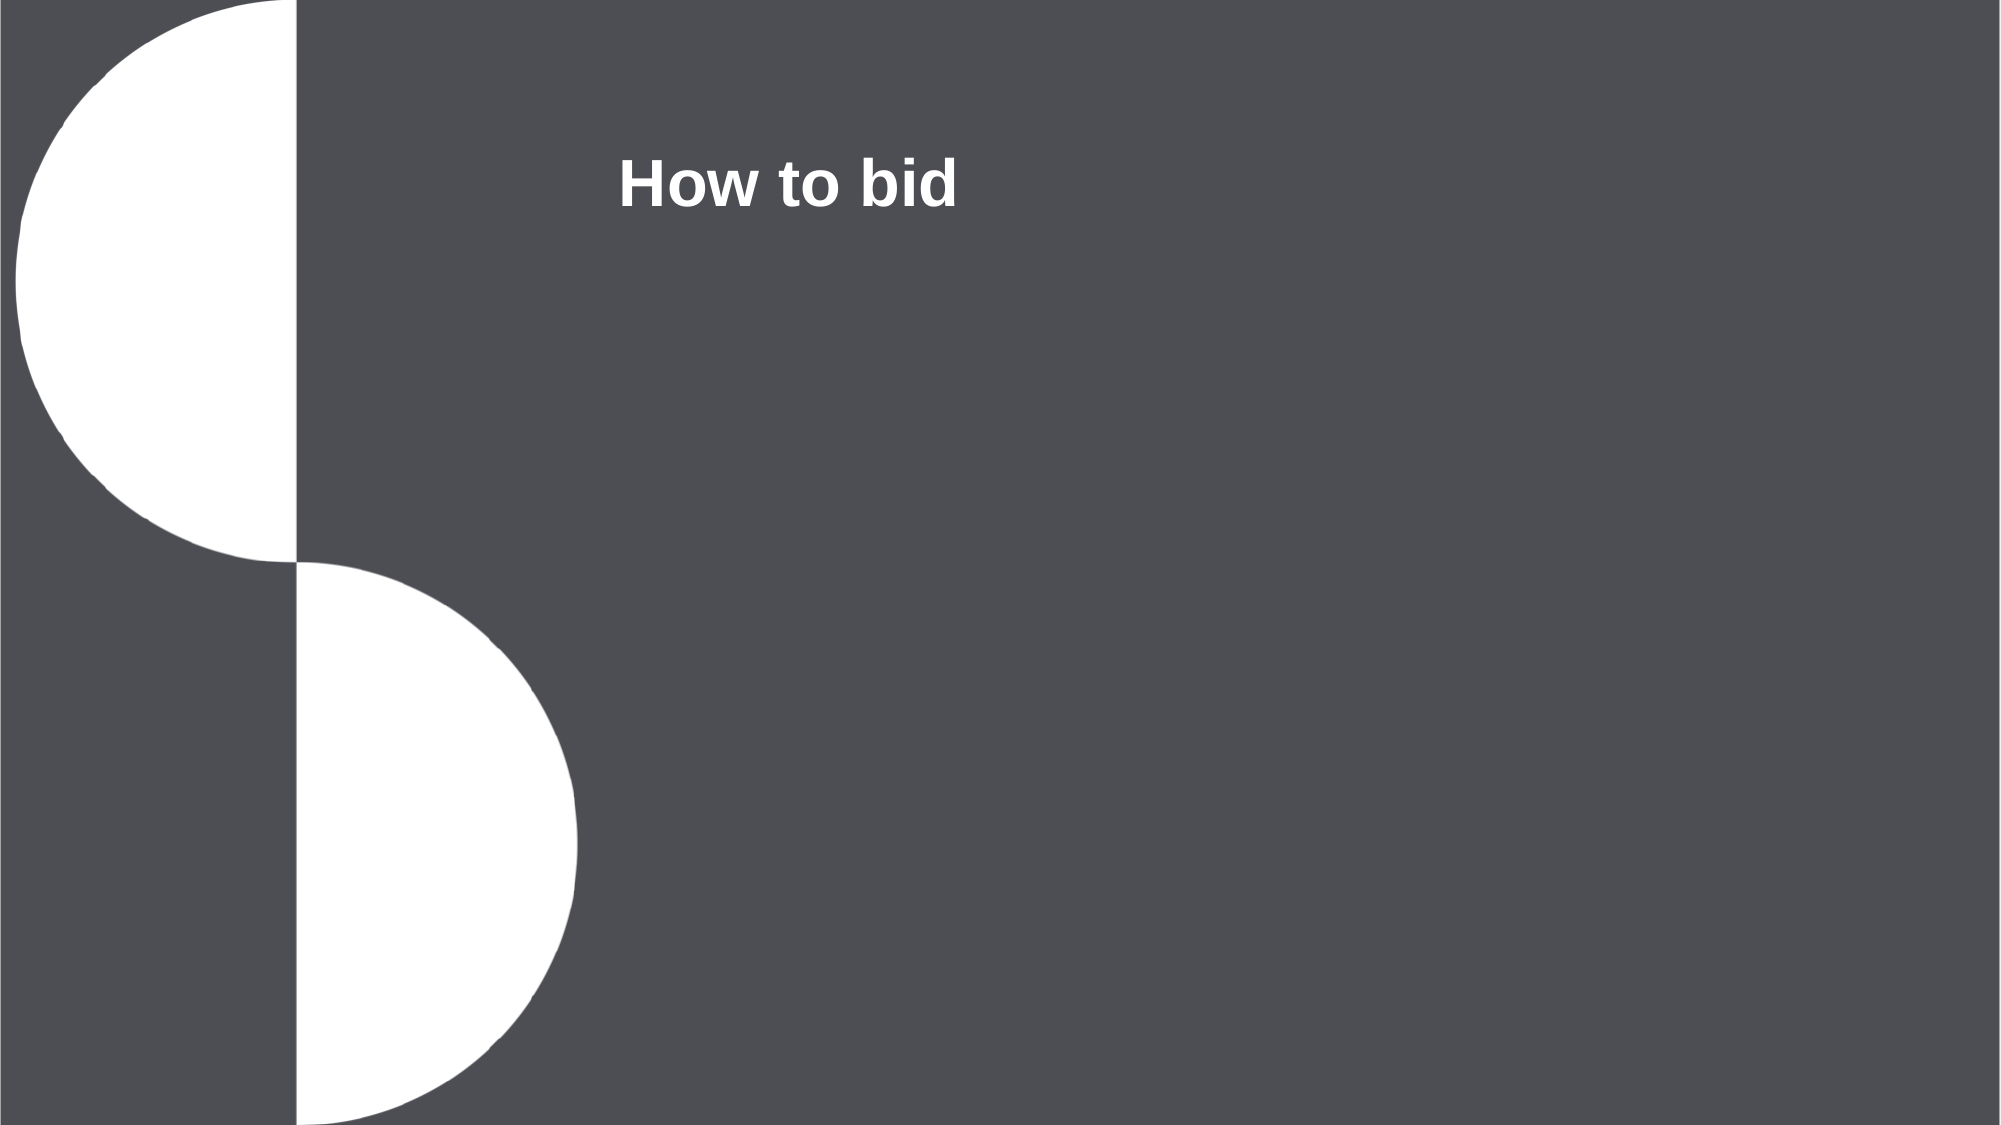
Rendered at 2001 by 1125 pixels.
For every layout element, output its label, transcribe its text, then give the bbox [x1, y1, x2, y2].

title How to bid [618, 139, 1854, 279]
